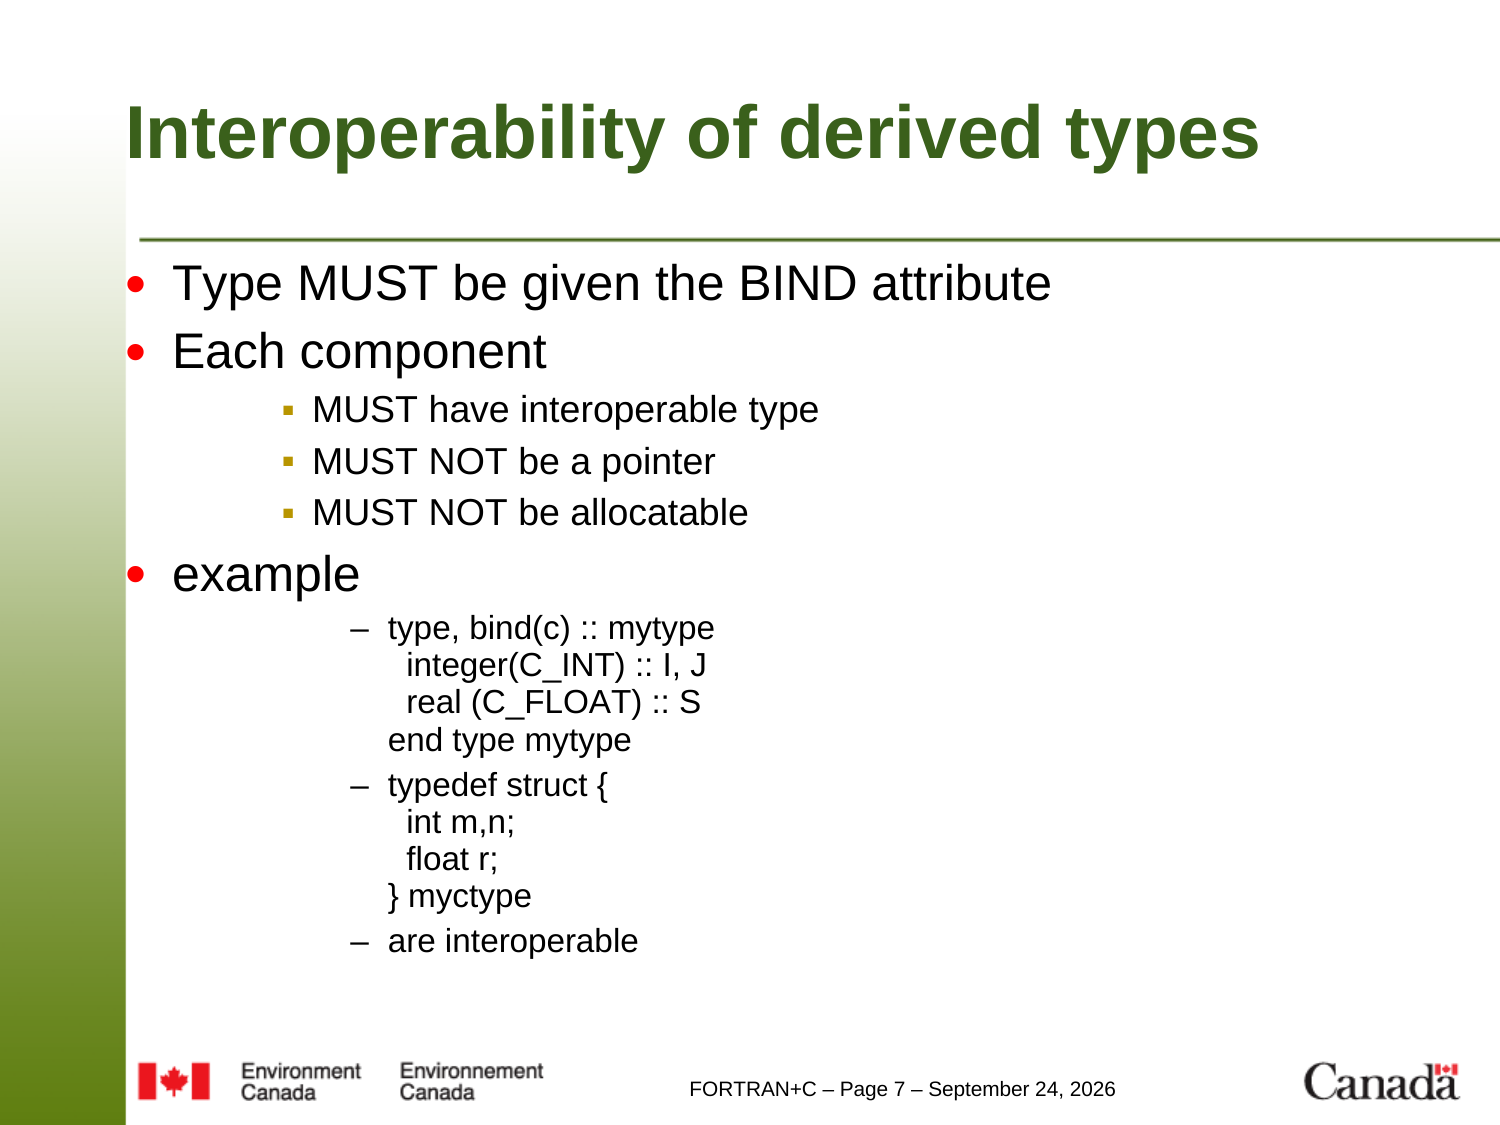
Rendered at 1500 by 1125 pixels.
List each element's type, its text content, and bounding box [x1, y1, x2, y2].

title Interoperability of derived types [125, 52, 1463, 213]
picture [0, 0, 1500, 1125]
list Type MUST be given the BIND attribute Each component MUST have interoperable type MUST NOT be a pointer MUST NOT be allocatable example type, bind(c) :: mytype integer(C_INT) :: I, J real (C_FLOAT) :: S end type mytype typedef struct { int m,n; float r; } myctype are interoperable [125, 255, 1463, 1009]
